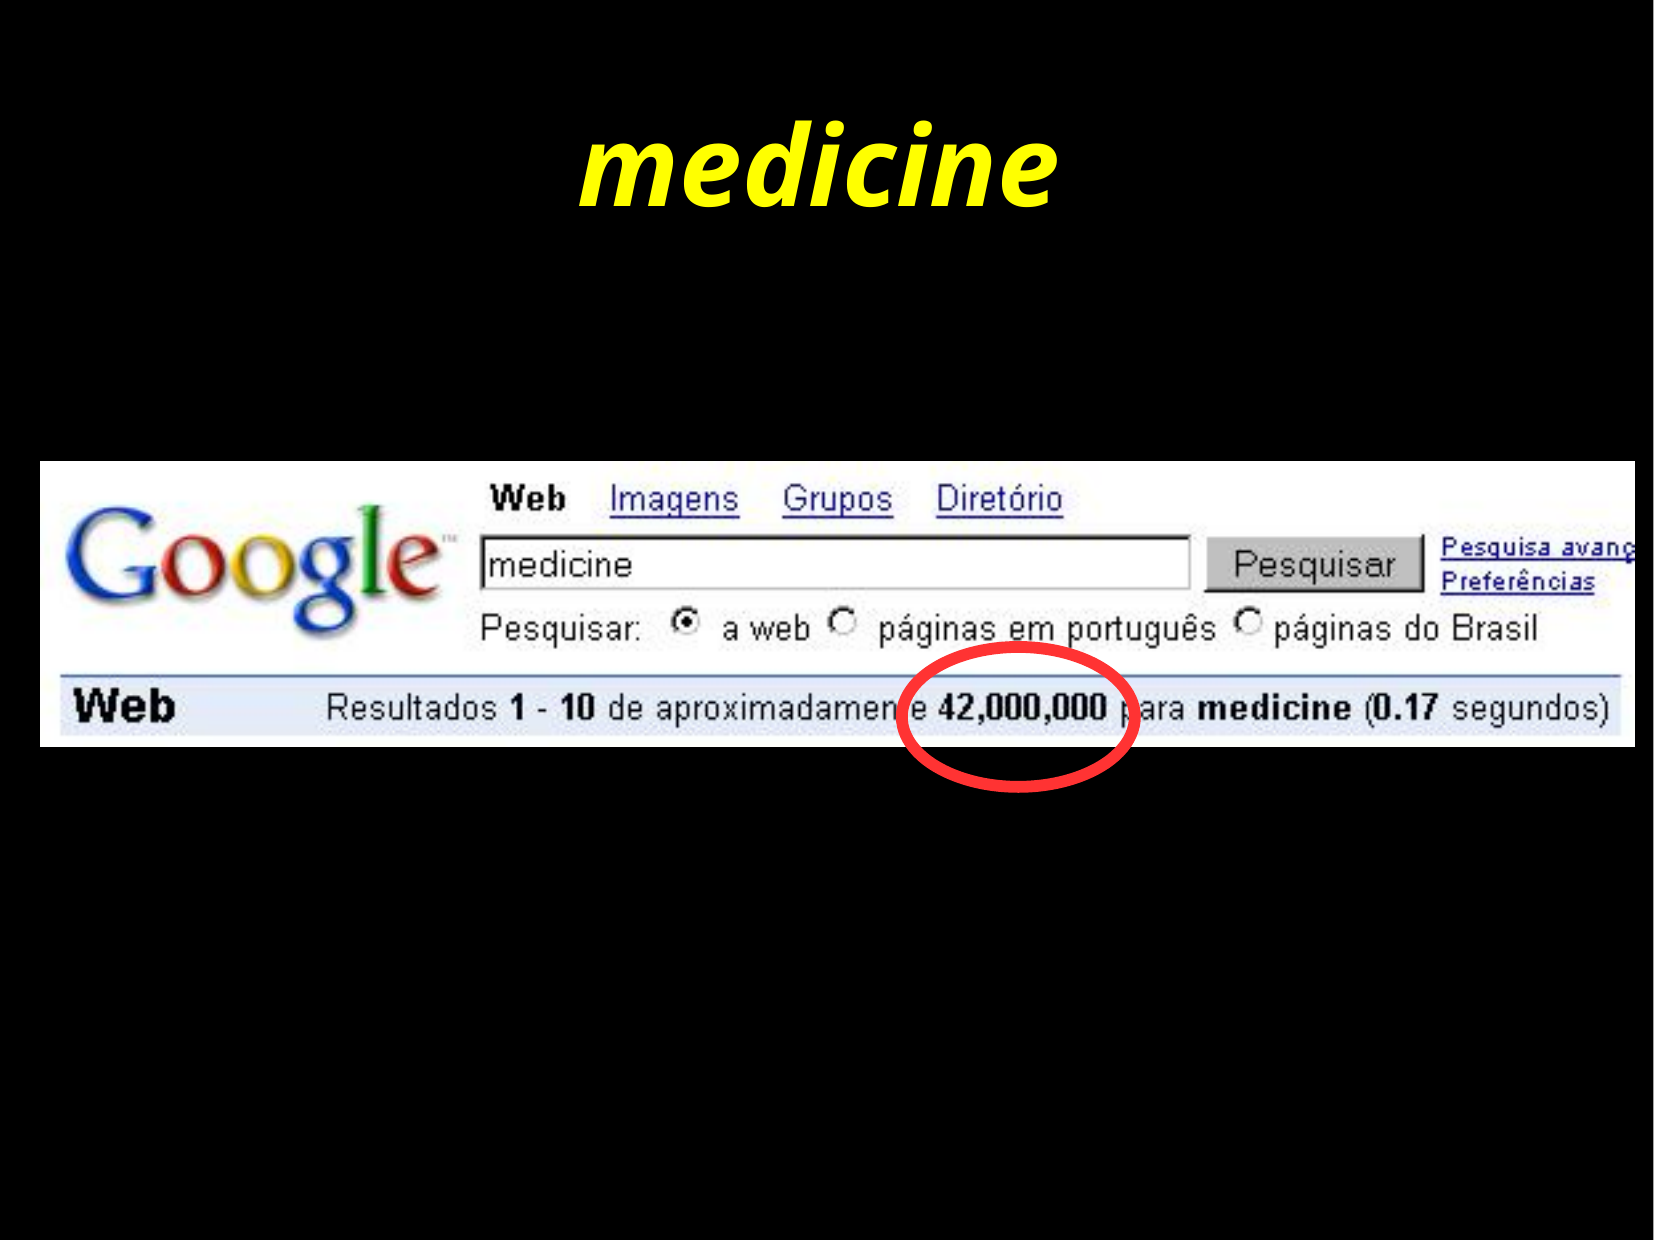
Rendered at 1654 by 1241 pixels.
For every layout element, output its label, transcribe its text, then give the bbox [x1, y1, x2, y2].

picture [908, 653, 1128, 747]
picture [40, 461, 1635, 747]
title medicine [113, 59, 1526, 267]
